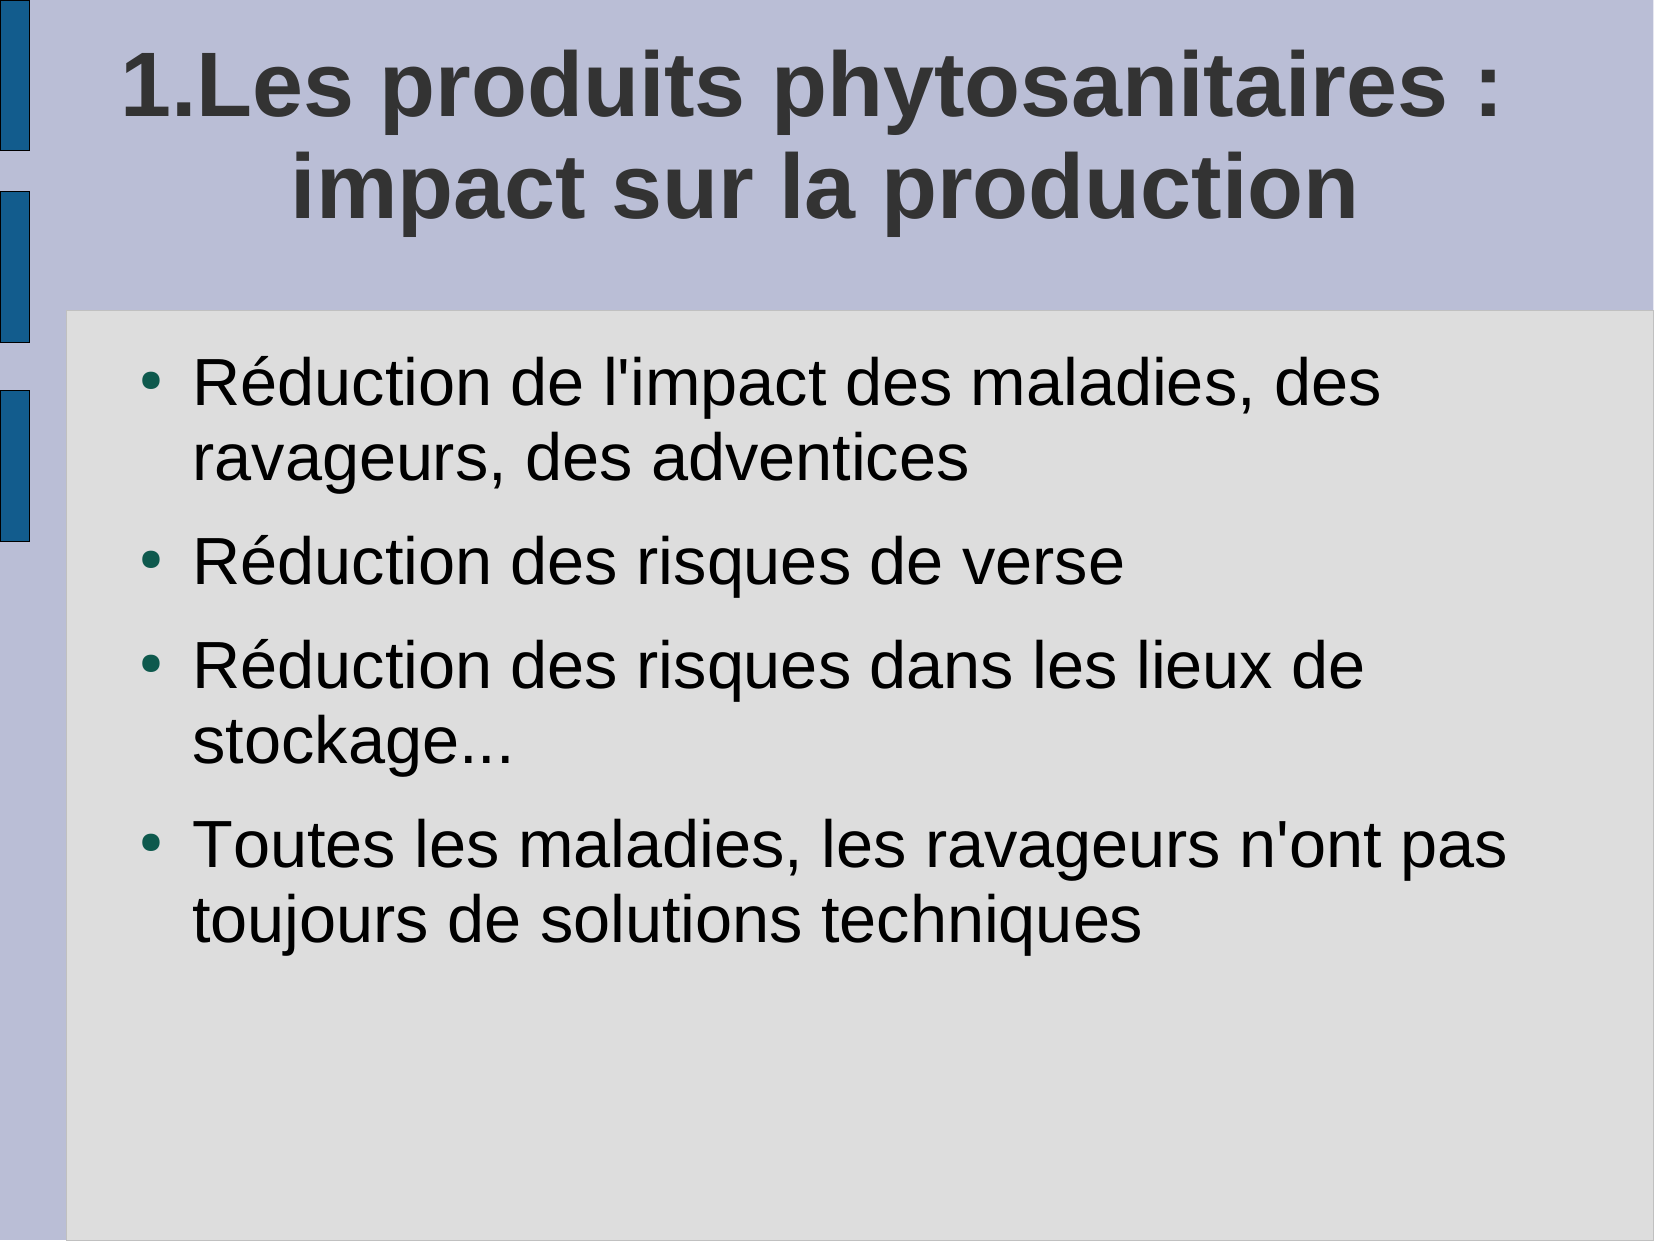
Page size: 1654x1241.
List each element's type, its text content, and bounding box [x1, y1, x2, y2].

title 1.Les produits phytosanitaires : impact sur la production [118, 0, 1534, 414]
list Réduction de l'impact des maladies, des ravageurs, des adventices Réduction des risques de verse Réduction des risques dans les lieux de stockage... Toutes les maladies, les ravageurs n'ont pas toujours de solutions techniques [121, 344, 1534, 1127]
